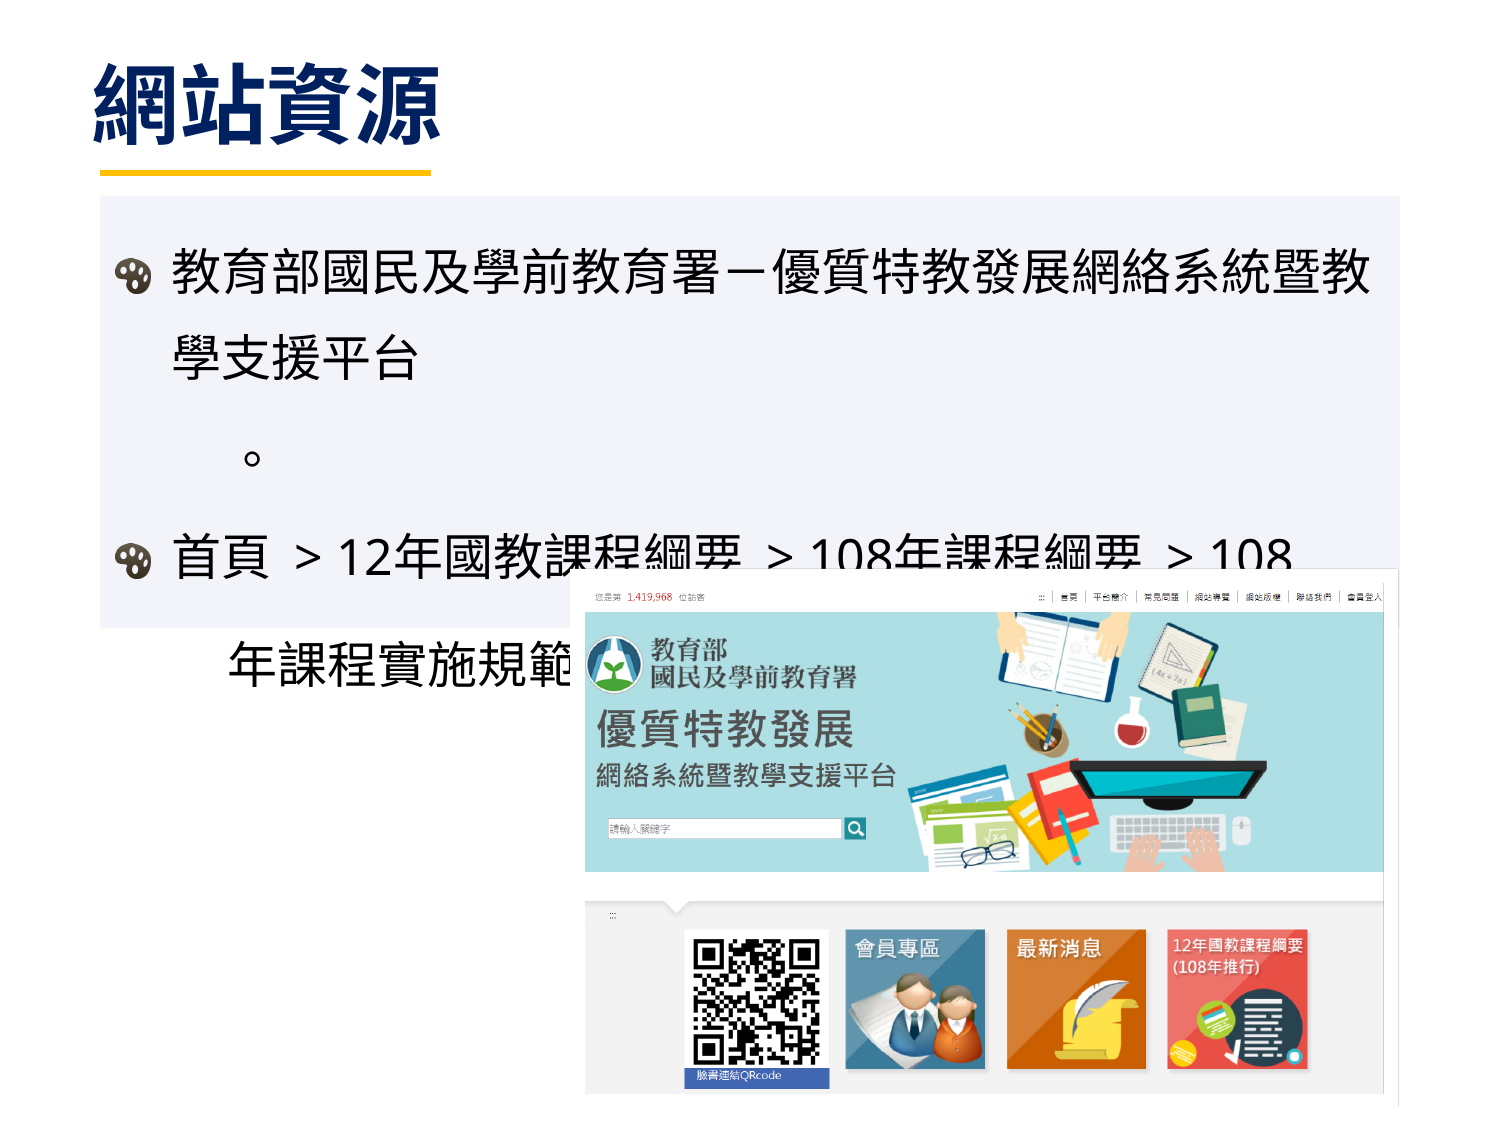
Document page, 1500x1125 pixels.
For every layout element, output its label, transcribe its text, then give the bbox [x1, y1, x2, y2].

picture [584, 583, 1384, 1095]
text_box 網站資源 [76, 42, 461, 164]
text_box 教育部國民及學前教育署－優質特教發展網絡系統暨教學支援平台。 首頁 > 12年國教課程綱要 > 108年課程綱要 > 108年課程實施規範暨領綱。 [100, 196, 1400, 575]
